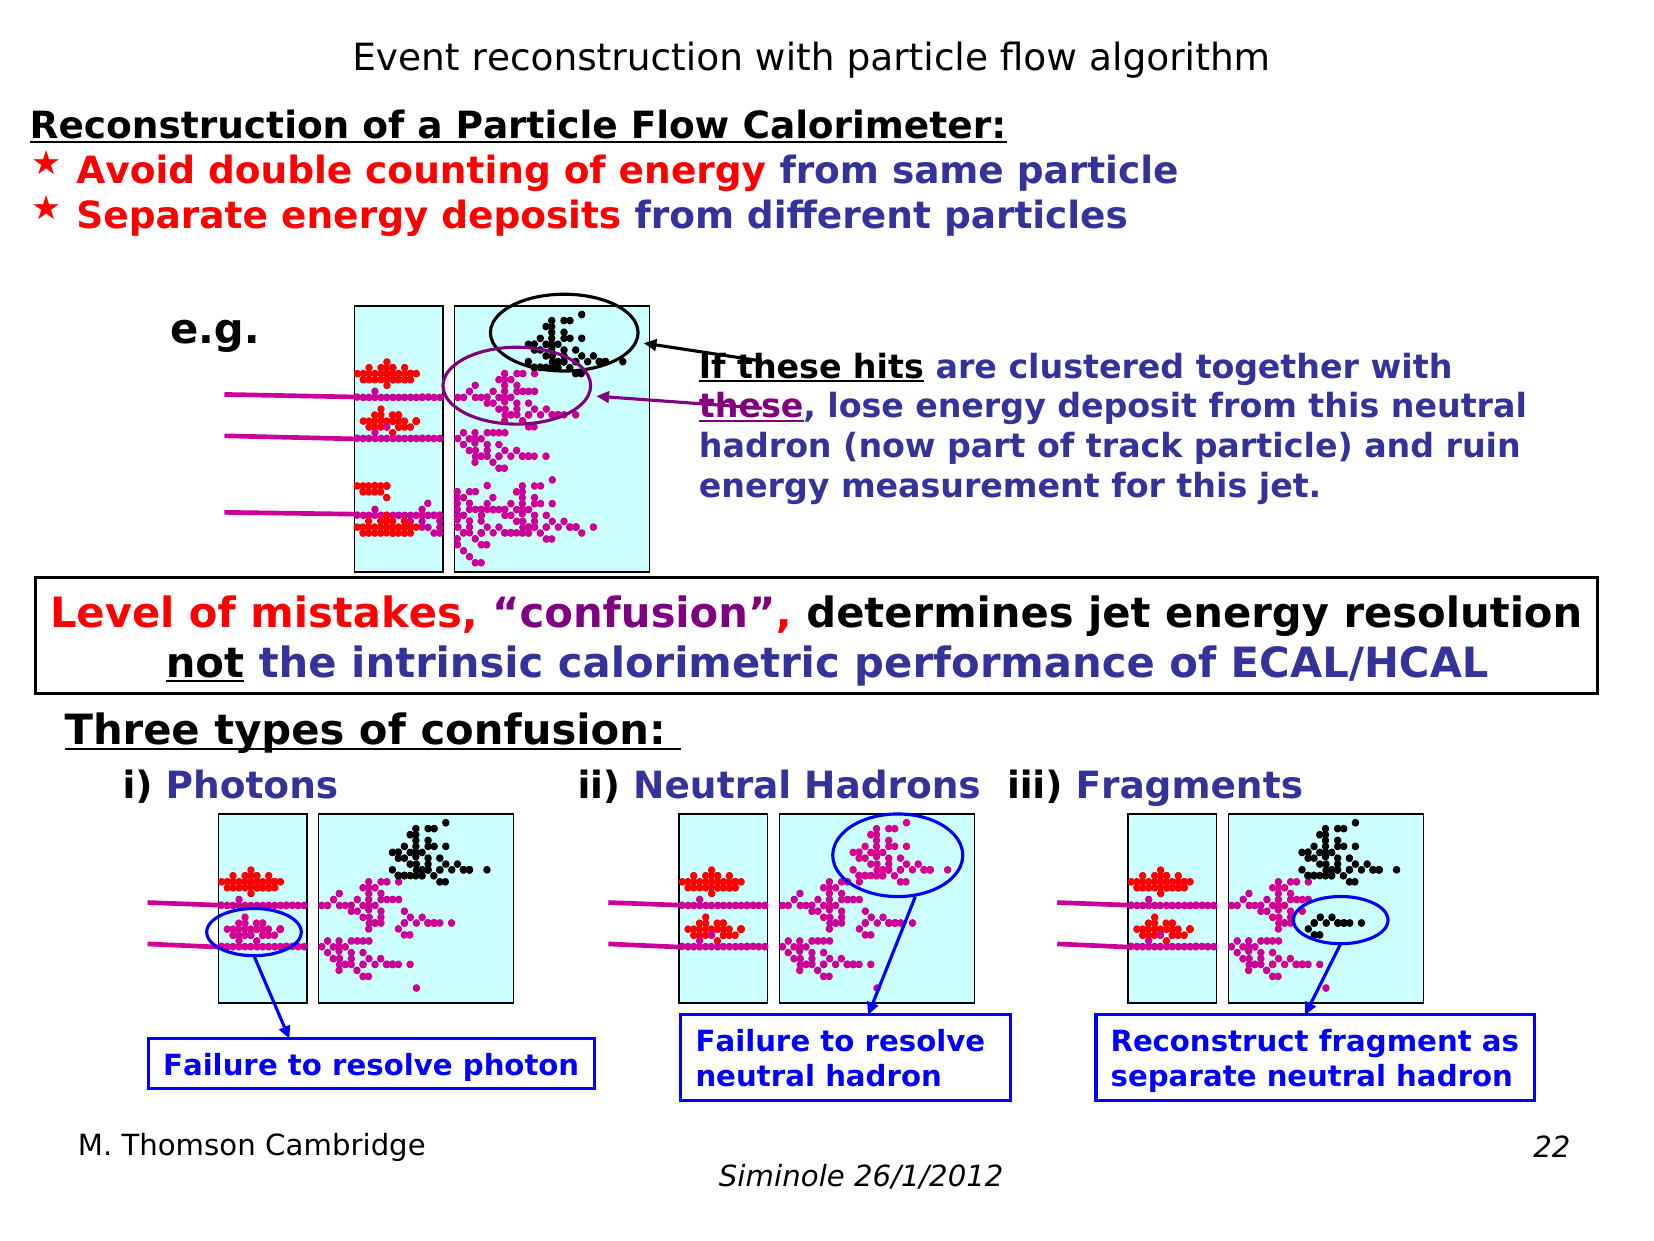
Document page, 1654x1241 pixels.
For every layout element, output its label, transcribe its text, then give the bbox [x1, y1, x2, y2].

text_box Event reconstruction with particle flow algorithm [337, 28, 1285, 87]
text_box [1128, 813, 1217, 1004]
text_box [454, 305, 507, 362]
text_box [454, 305, 650, 572]
text_box Level of mistakes, “confusion”, determines jet energy resolution not the intrinsic calorimetric performance of ECAL/HCAL [35, 577, 1598, 694]
text_box i) Photons [107, 753, 354, 815]
text_box [318, 813, 514, 1004]
text_box [218, 950, 272, 1004]
text_box [1296, 899, 1386, 942]
text_box M. Thomson Cambridge [63, 1121, 441, 1171]
text_box [218, 911, 299, 954]
text_box If these hits are clustered together with these, lose energy deposit from this neutral hadron (now part of track particle) and ruin energy measurement for this jet. [684, 337, 1549, 513]
text_box Reconstruct fragment as separate neutral hadron [1095, 1014, 1535, 1101]
text_box [779, 813, 912, 1004]
text_box iii) Fragments [992, 753, 1319, 815]
text_box [1228, 813, 1424, 1004]
text_box [835, 816, 961, 894]
text_box Failure to resolve photon [148, 1038, 595, 1089]
text_box [354, 305, 443, 572]
text_box Reconstruction of a Particle Flow Calorimeter: Avoid double counting of energy from same particle Separate energy deposits from different particles [14, 93, 1194, 244]
text_box [218, 813, 308, 1004]
text_box Failure to resolve neutral hadron [680, 1014, 1011, 1101]
text_box [502, 349, 578, 369]
text_box e.g. [155, 294, 275, 360]
text_box ii) Neutral Hadrons [562, 753, 992, 815]
text_box [875, 813, 975, 1004]
text_box [493, 305, 636, 367]
text_box [454, 351, 589, 422]
text_box Three types of confusion: [49, 695, 696, 762]
text_box [679, 813, 768, 1004]
